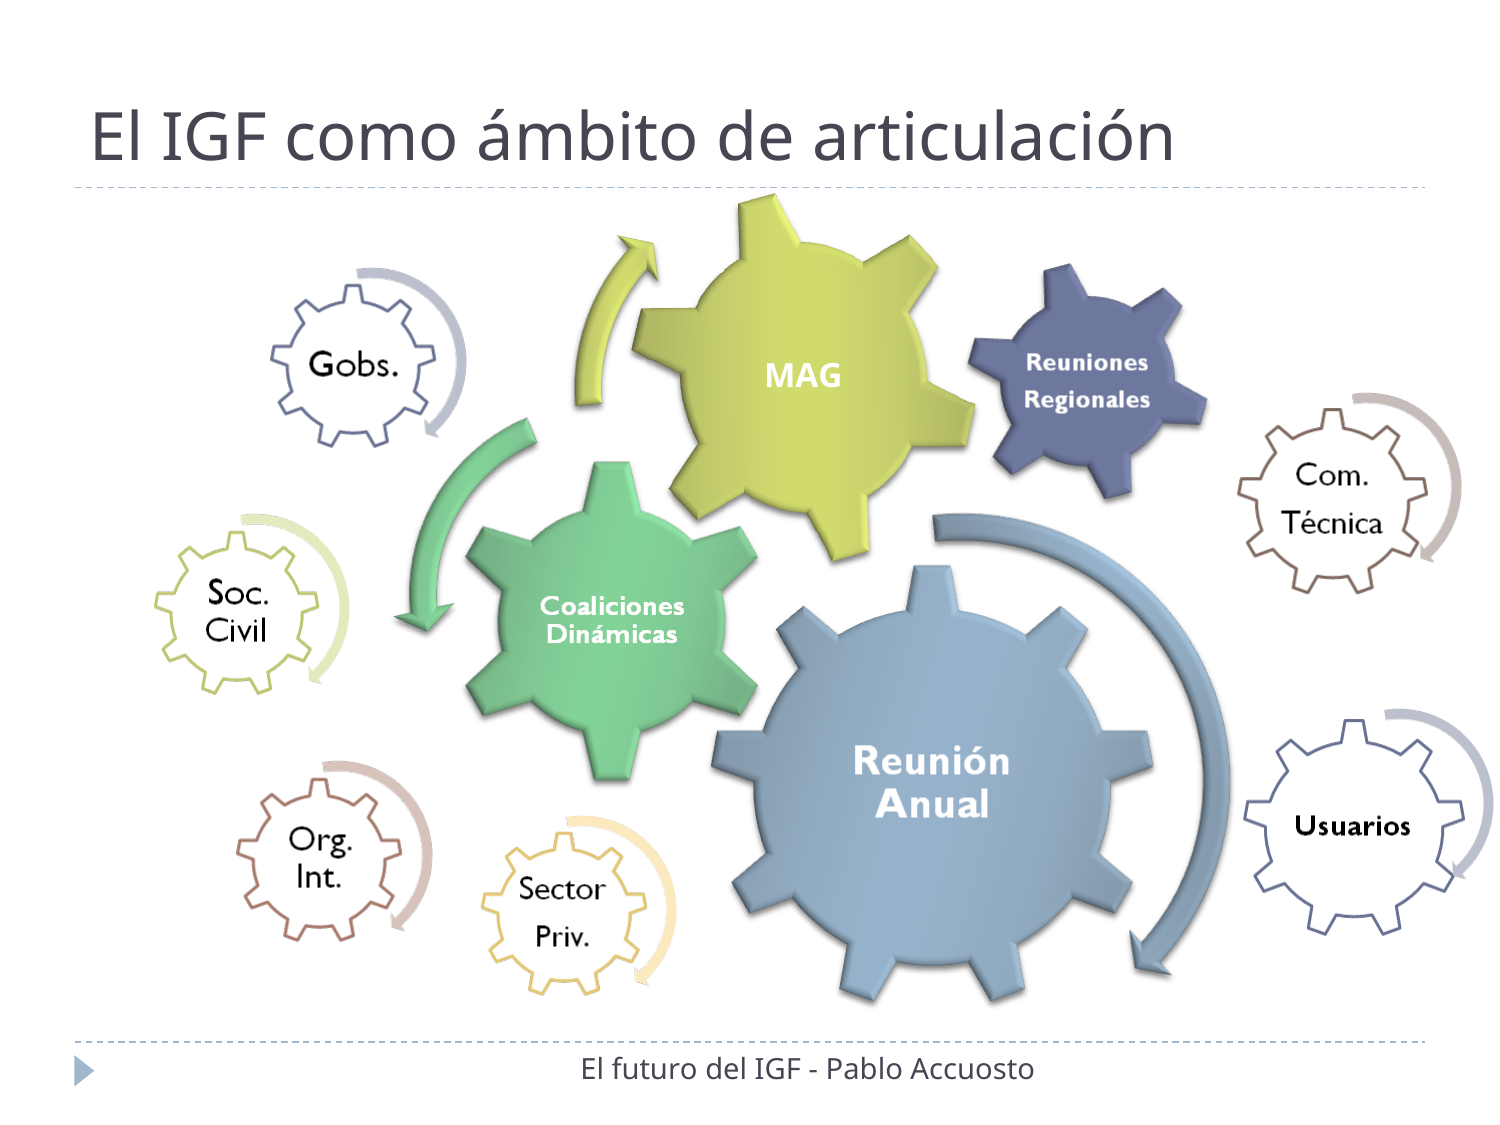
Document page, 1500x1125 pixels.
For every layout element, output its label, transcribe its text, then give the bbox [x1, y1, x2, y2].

picture [1159, 350, 1500, 652]
picture [58, 209, 677, 1097]
text_box [73, 756, 303, 1016]
title El IGF como ámbito de articulación [75, 24, 1426, 188]
picture [1183, 678, 1500, 979]
picture [621, 187, 985, 575]
text_box El futuro del IGF - Pablo Accuosto [475, 1042, 1051, 1103]
text_box MAG [705, 271, 902, 483]
text_box [73, 198, 1427, 1016]
